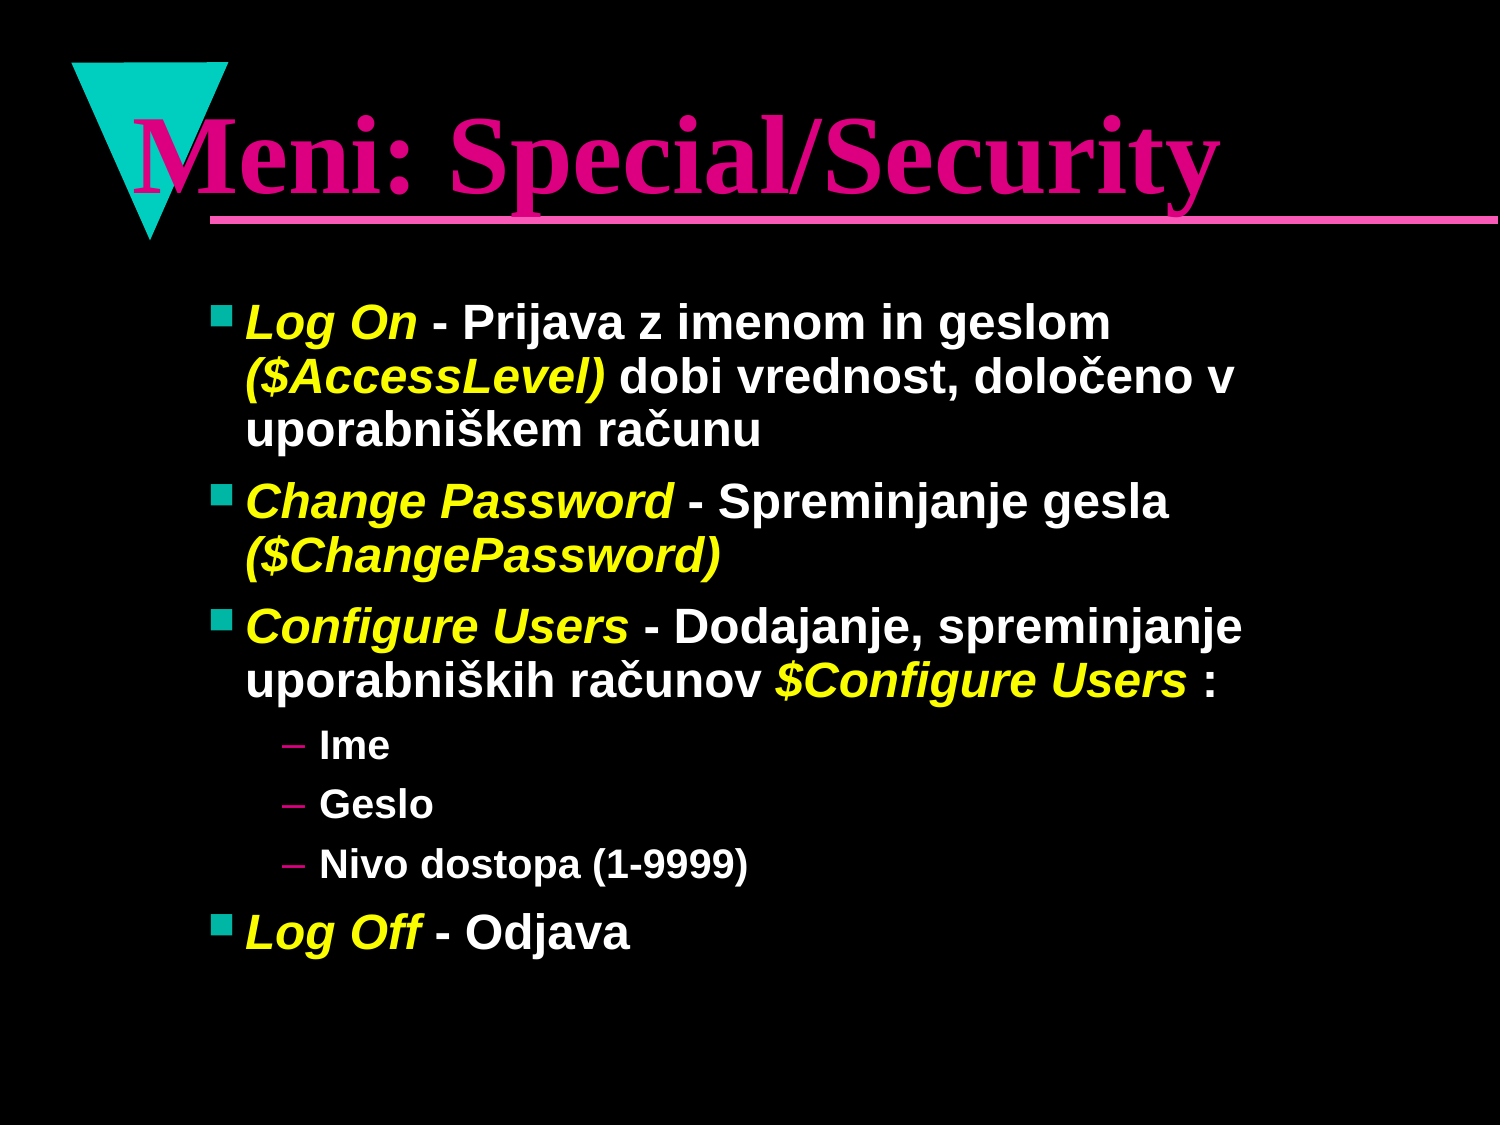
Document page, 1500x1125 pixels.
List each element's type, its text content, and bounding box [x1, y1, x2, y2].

list Log On - Prijava z imenom in geslom ($AccessLevel) dobi vrednost, določeno v uporabniškem računu Change Password - Spreminjanje gesla ($ChangePassword) Configure Users - Dodajanje, spreminjanje uporabniških računov $Configure Users : Ime Geslo Nivo dostopa (1-9999) Log Off - Odjava [118, 289, 1498, 975]
title Meni: Special/Security [117, 63, 1500, 251]
